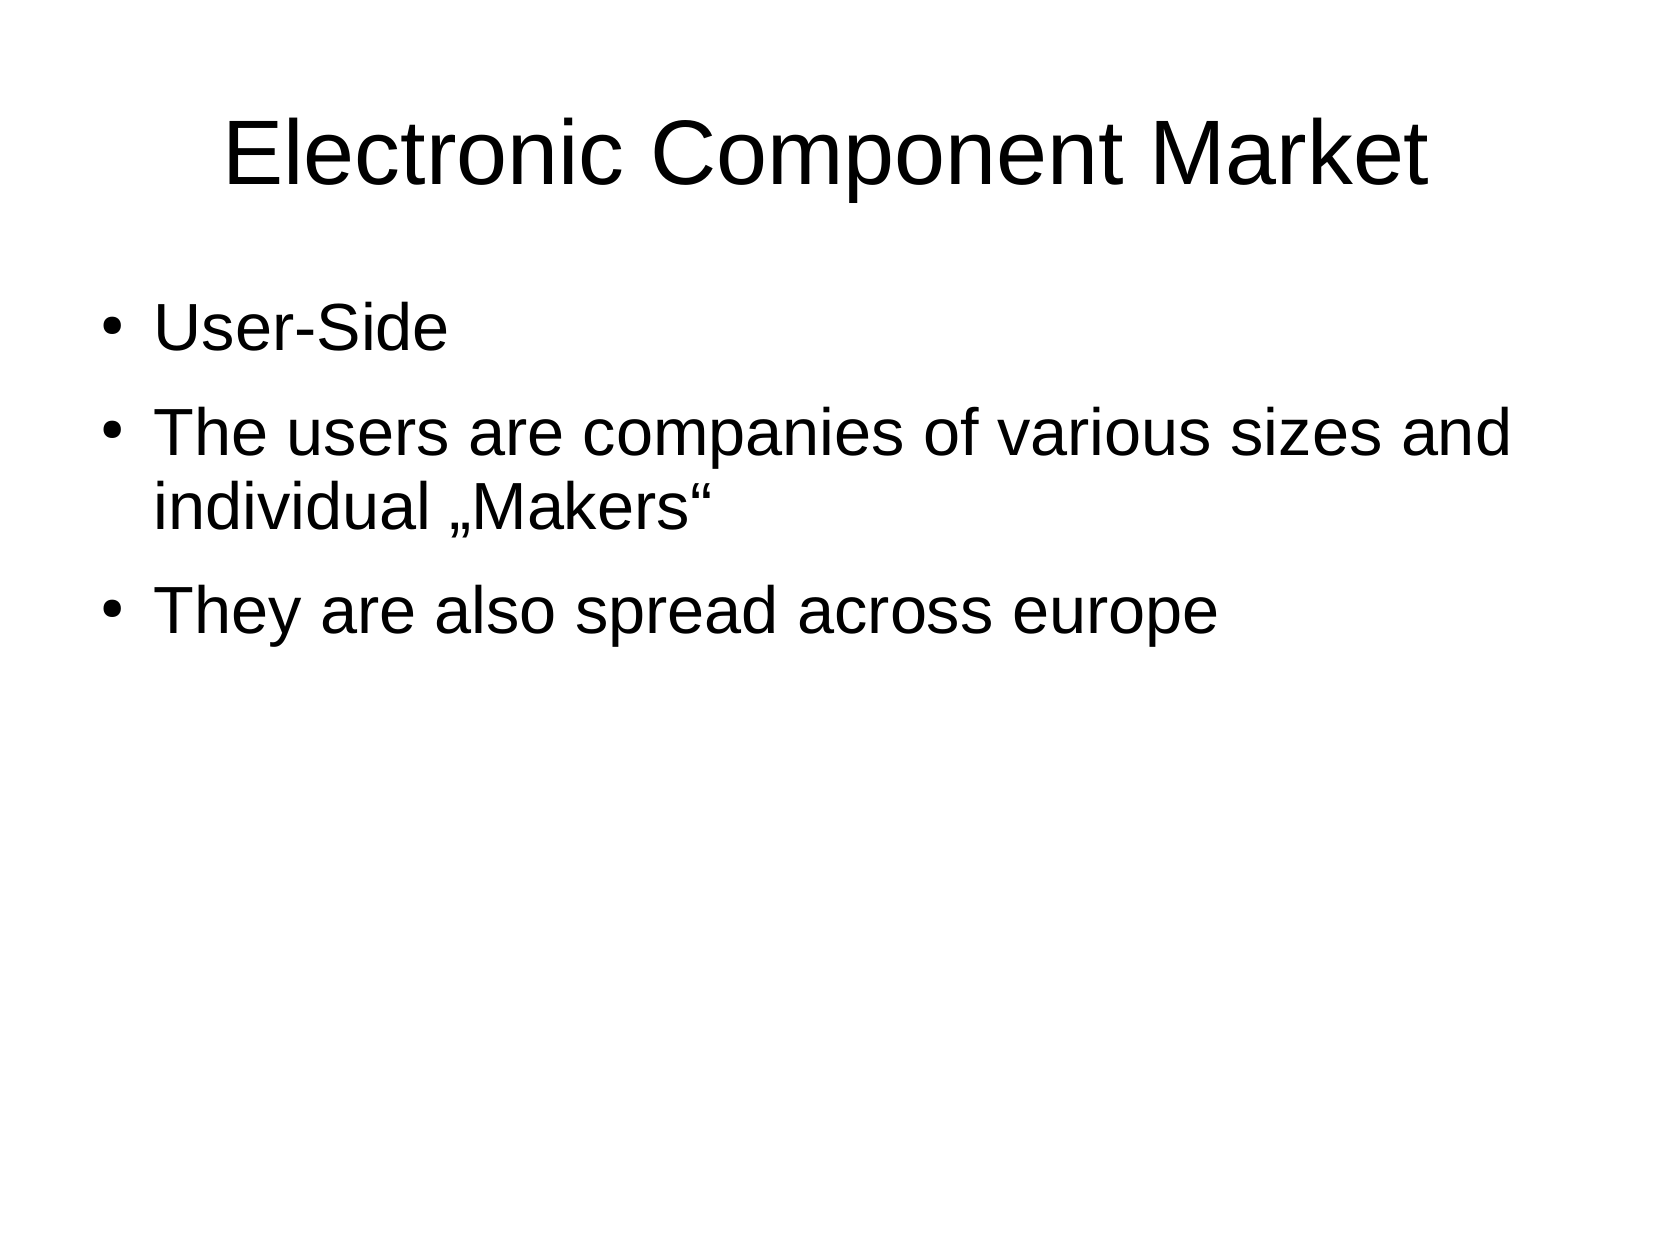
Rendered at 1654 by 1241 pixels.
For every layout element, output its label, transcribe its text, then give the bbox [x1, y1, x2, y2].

title Electronic Component Market [82, 49, 1571, 257]
list User-Side The users are companies of various sizes and individual „Makers“ They are also spread across europe [82, 290, 1571, 1010]
